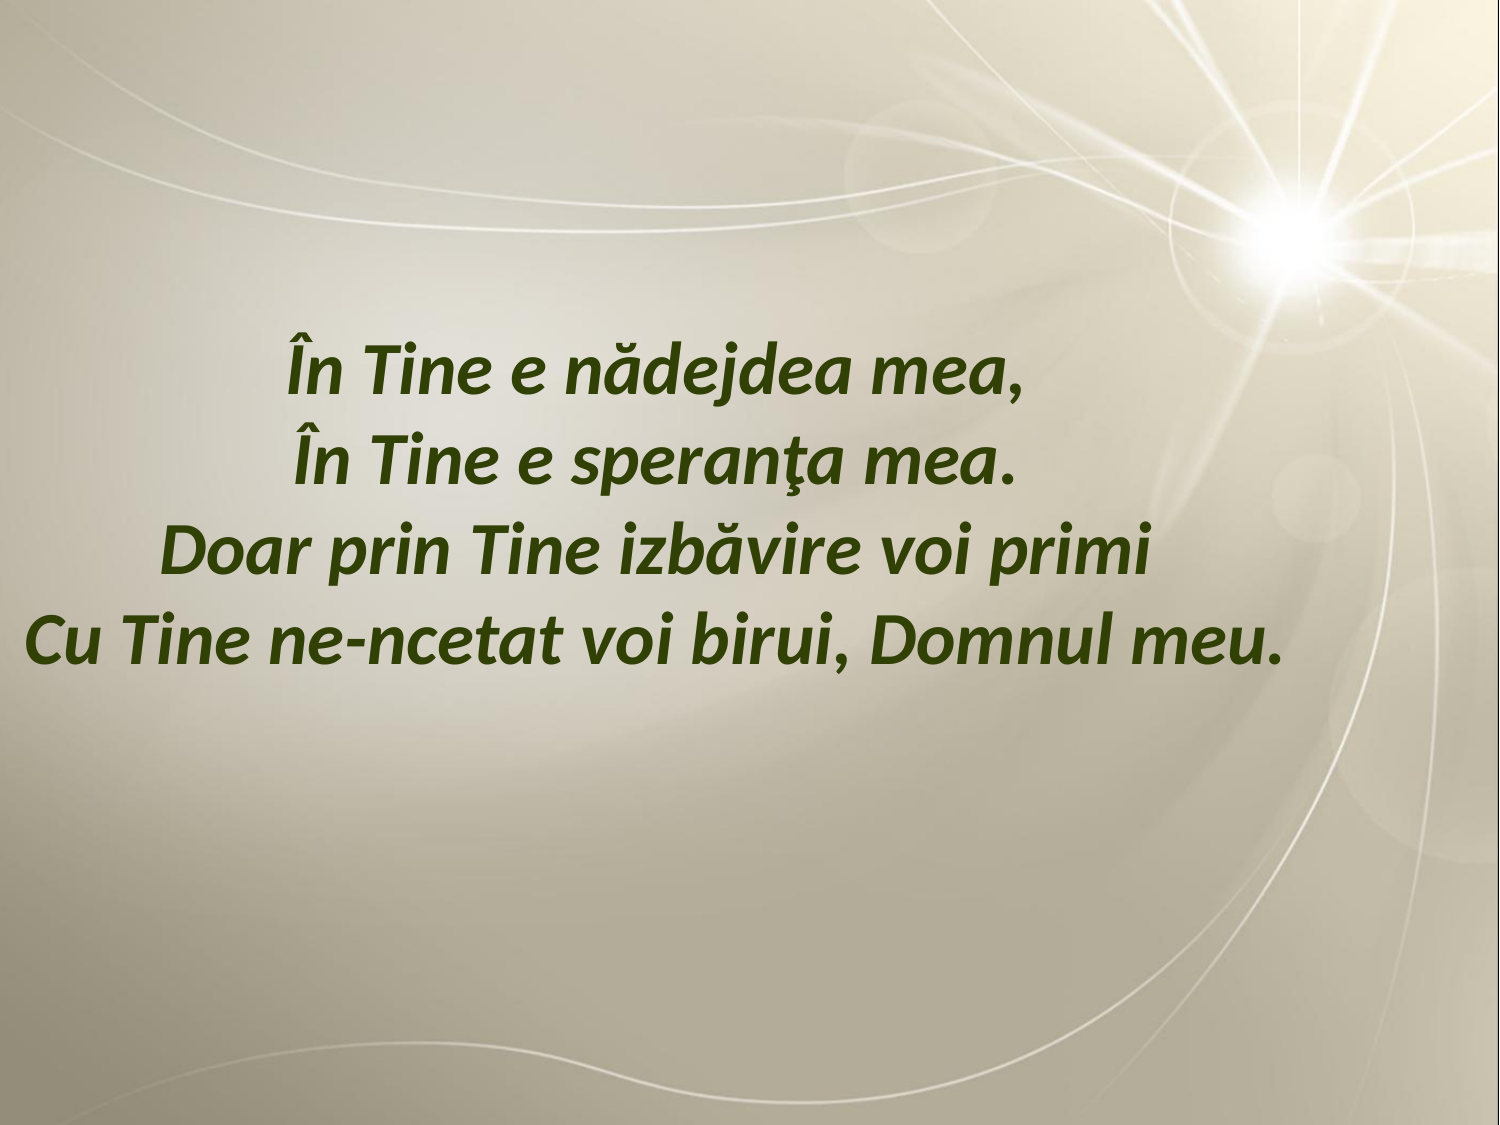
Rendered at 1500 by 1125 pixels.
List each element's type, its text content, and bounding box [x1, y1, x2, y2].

title În Tine e nădejdea mea, În Tine e speranţa mea. Doar prin Tine izbăvire voi primi Cu Tine ne-ncetat voi birui, Domnul meu. [0, 246, 1313, 752]
picture [0, 0, 1499, 1125]
